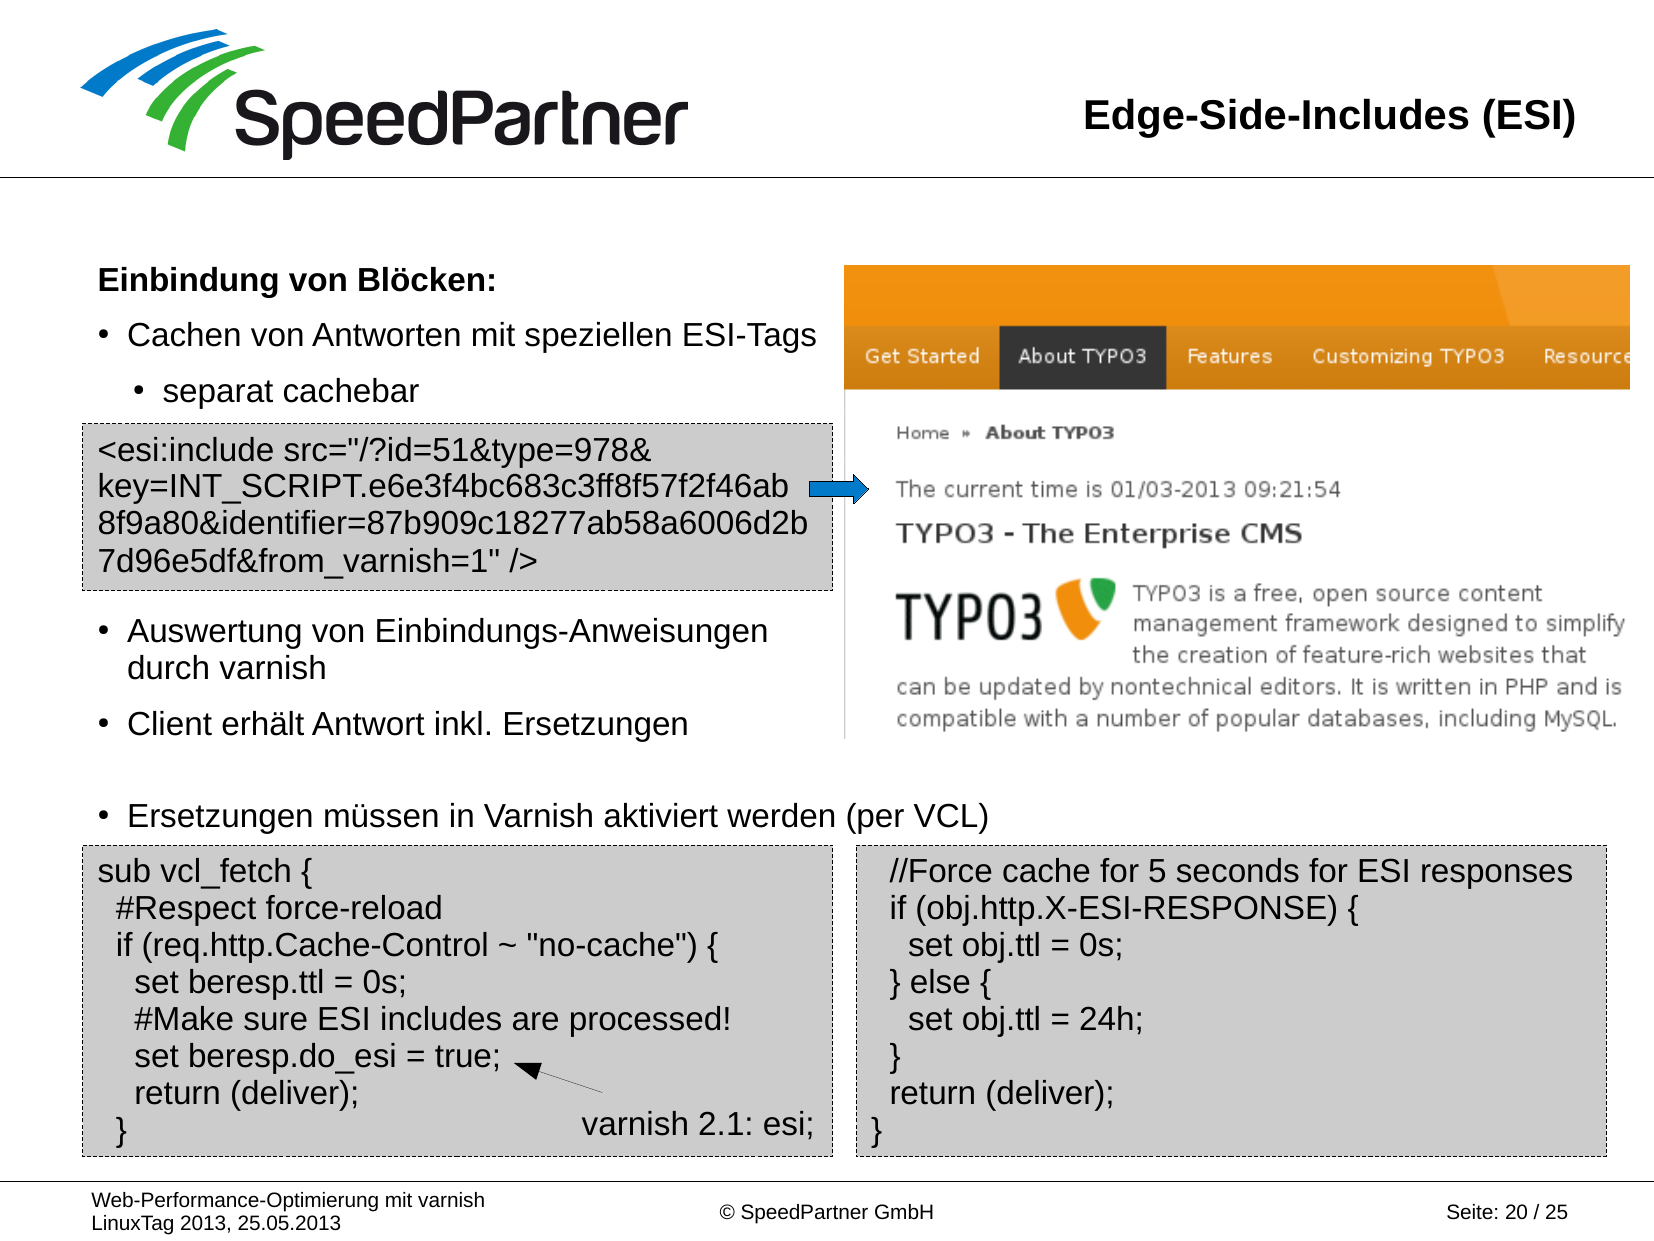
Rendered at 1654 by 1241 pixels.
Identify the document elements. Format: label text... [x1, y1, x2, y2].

text_box //Force cache for 5 seconds for ESI responses if (obj.http.X-ESI-RESPONSE) { set obj.ttl = 0s; } else { set obj.ttl = 24h; } return (deliver); } [856, 845, 1607, 1157]
picture [80, 29, 688, 160]
text_box Einbindung von Blöcken: Cachen von Antworten mit speziellen ESI-Tags separat cachebar Auswertung von Einbindungs-Anweisungen durch varnish Client erhält Antwort inkl. Ersetzungen Ersetzungen müssen in Varnish aktiviert werden (per VCL) [82, 497, 1565, 1177]
title Edge-Side-Includes (ESI) [590, 70, 1577, 160]
text_box varnish 2.1: esi; [566, 1098, 833, 1151]
picture [844, 265, 1630, 739]
text_box <esi:include src="/?id=51&type=978& key=INT_SCRIPT.e6e3f4bc683c3ff8f57f2f46ab 8f9a80&identifier=87b909c18277ab58a6006d2b7d96e5df&from_varnish=1" /> [82, 423, 833, 591]
text_box sub vcl_fetch { #Respect force-reload if (req.http.Cache-Control ~ "no-cache") { set beresp.ttl = 0s; #Make sure ESI includes are processed! set beresp.do_esi = true; return (deliver); } [82, 845, 833, 1157]
text_box [809, 474, 869, 504]
text_box Einbindung von Blöcken: Cachen von Antworten mit speziellen ESI-Tags separat cachebar Auswertung von Einbindungs-Anweisungen durch varnish Client erhält Antwort inkl. Ersetzungen Ersetzungen müssen in Varnish aktiviert werden (per VCL) [82, 254, 1565, 481]
